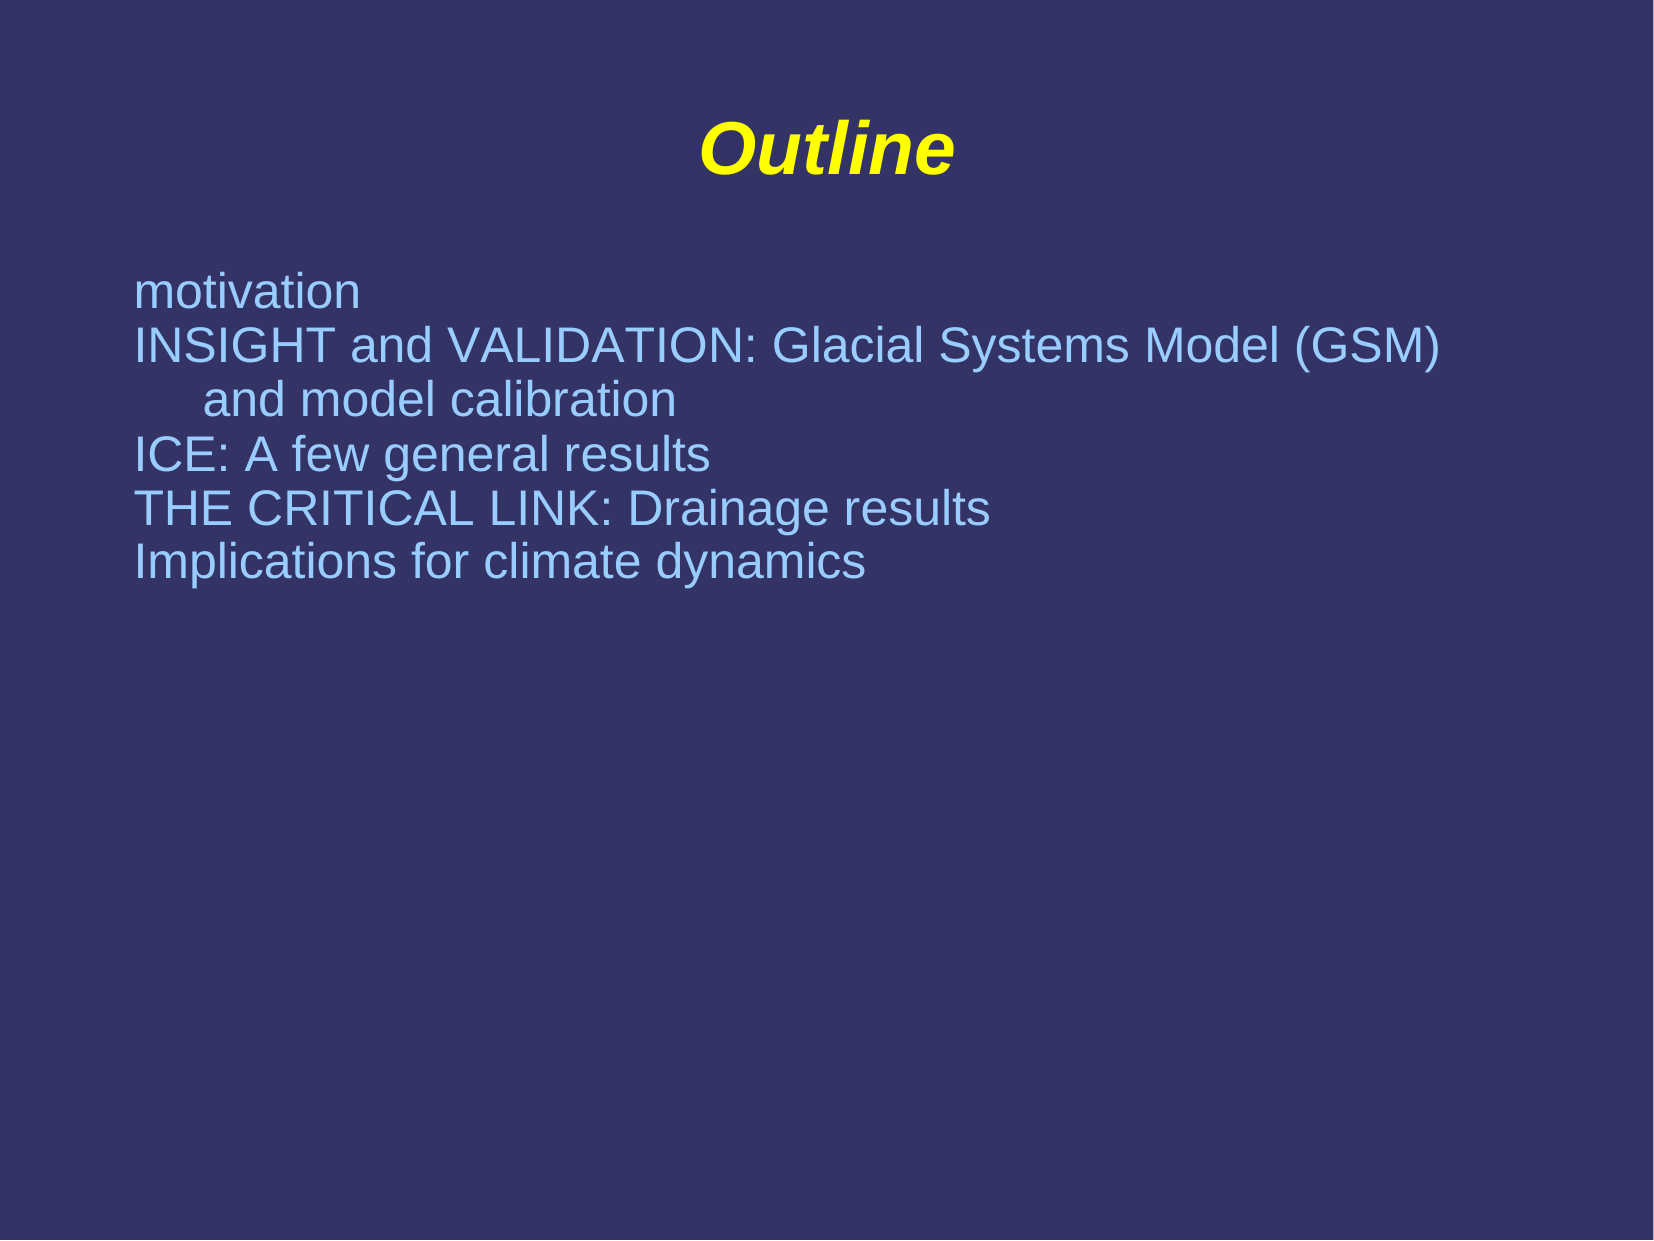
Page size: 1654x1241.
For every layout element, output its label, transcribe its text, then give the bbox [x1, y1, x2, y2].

list motivation INSIGHT and VALIDATION: Glacial Systems Model (GSM) and model calibration ICE: A few general results THE CRITICAL LINK: Drainage results Implications for climate dynamics [122, 265, 1504, 1153]
title Outline [121, 49, 1534, 250]
